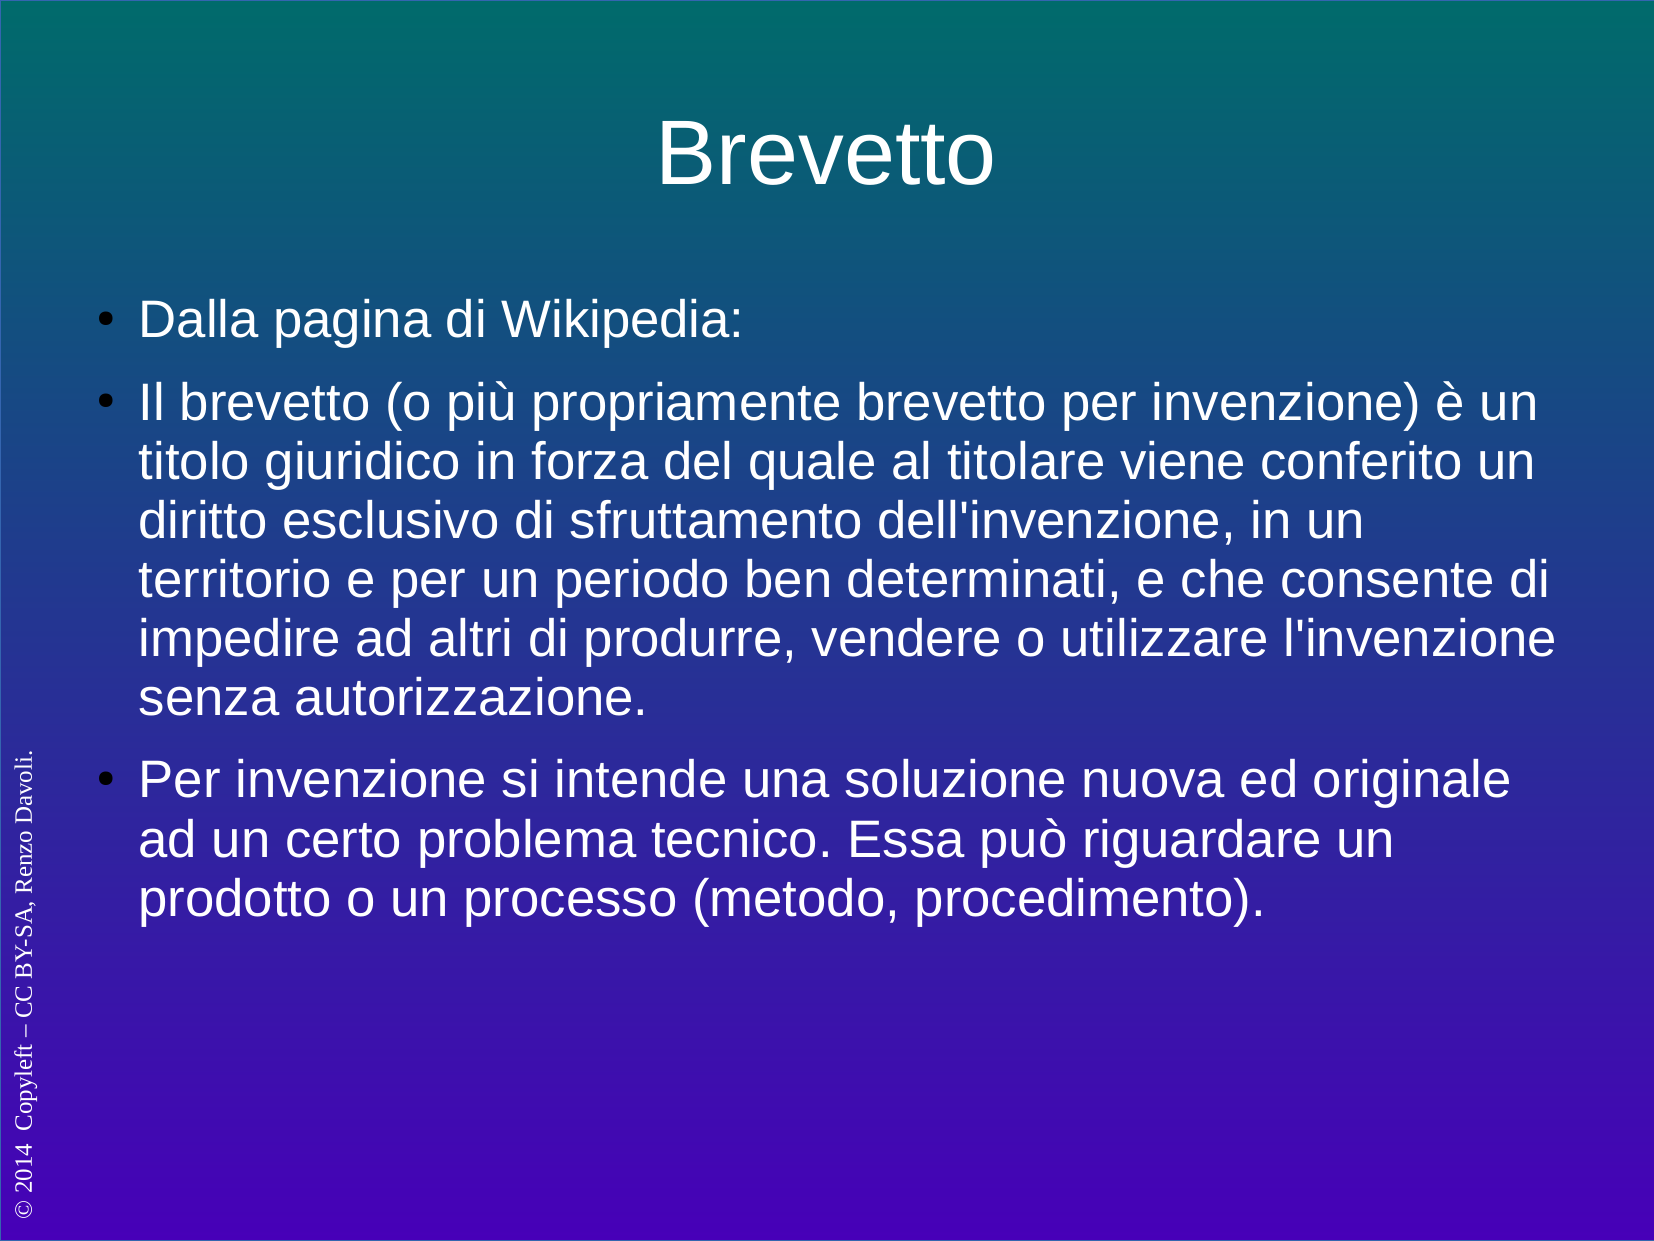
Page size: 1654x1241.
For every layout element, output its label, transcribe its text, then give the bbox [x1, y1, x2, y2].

title Brevetto [82, 49, 1571, 257]
list Dalla pagina di Wikipedia: Il brevetto (o più propriamente brevetto per invenzione) è un titolo giuridico in forza del quale al titolare viene conferito un diritto esclusivo di sfruttamento dell'invenzione, in un territorio e per un periodo ben determinati, e che consente di impedire ad altri di produrre, vendere o utilizzare l'invenzione senza autorizzazione. Per invenzione si intende una soluzione nuova ed originale ad un certo problema tecnico. Essa può riguardare un prodotto o un processo (metodo, procedimento). [82, 290, 1571, 1010]
